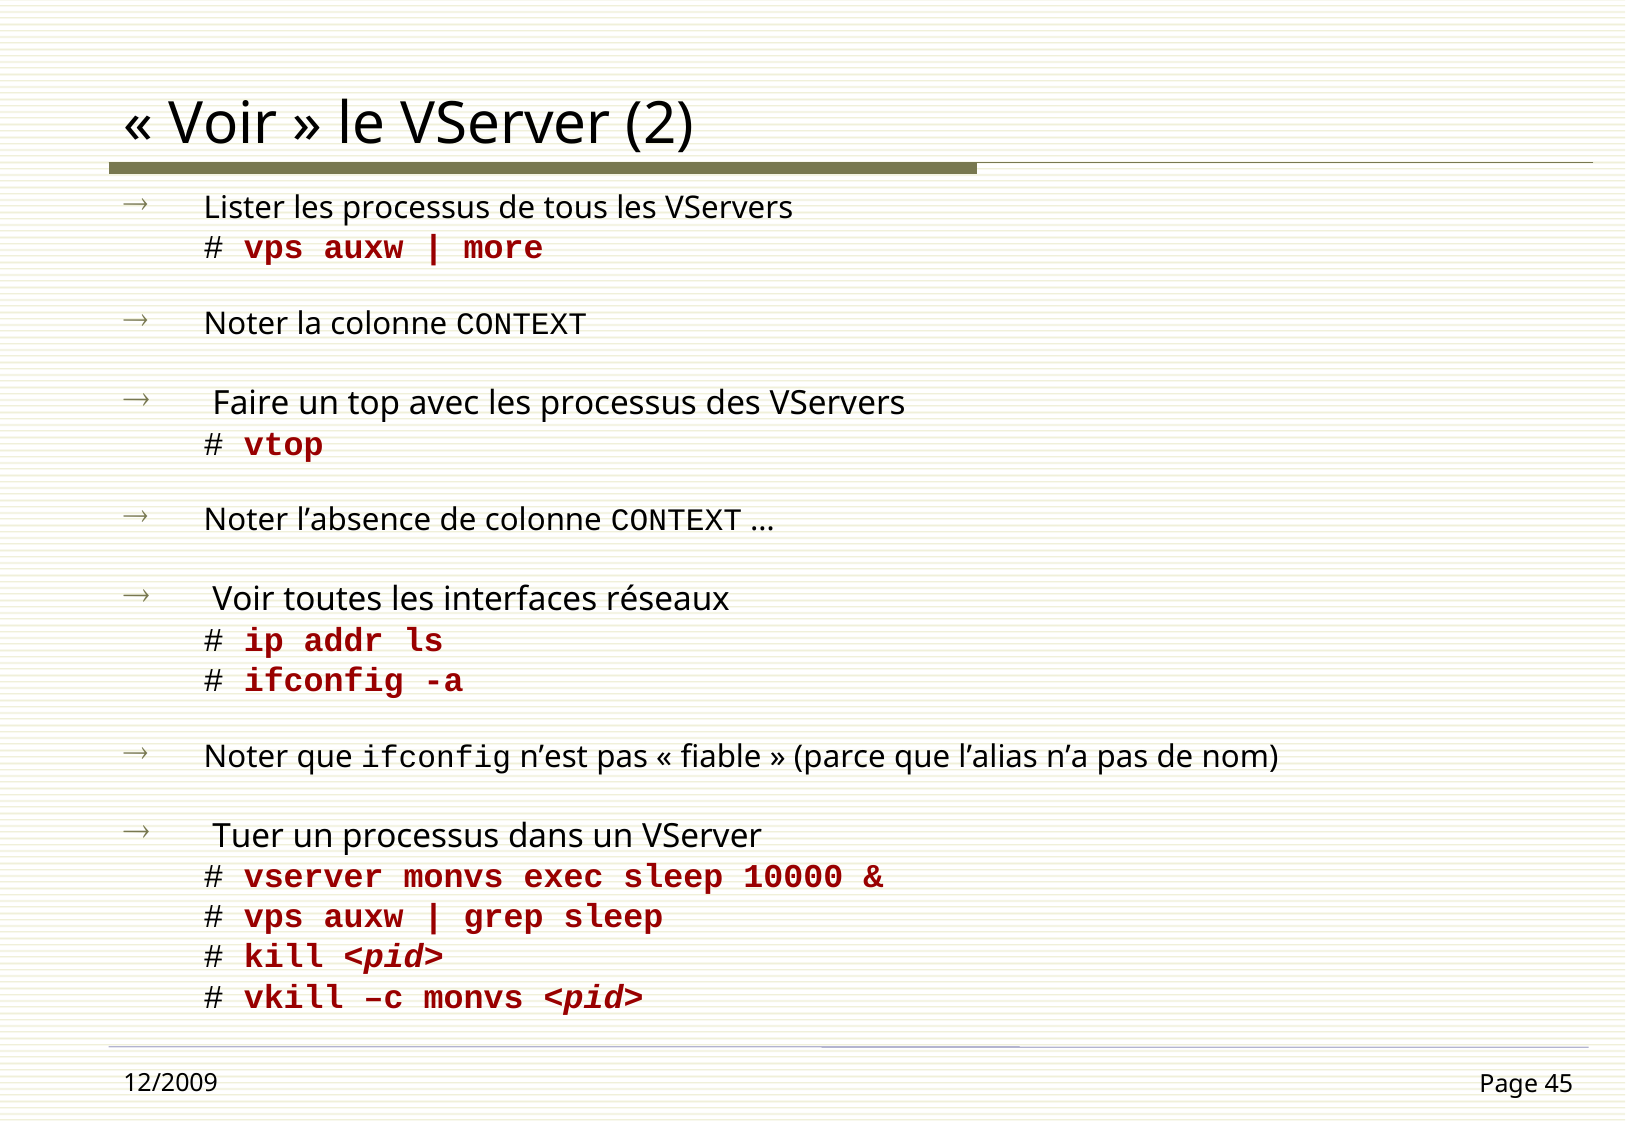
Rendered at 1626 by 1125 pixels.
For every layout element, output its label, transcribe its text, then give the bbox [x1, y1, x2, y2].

title « Voir » le VServer (2)‏ [108, 12, 1596, 163]
list Lister les processus de tous les VServers # vps auxw | more Noter la colonne CONTEXT Faire un top avec les processus des VServers # vtop Noter l’absence de colonne CONTEXT … Voir toutes les interfaces réseaux # ip addr ls # ifconfig -a Noter que ifconfig n’est pas « fiable » (parce que l’alias n’a pas de nom)‏ Tuer un processus dans un VServer # vserver monvs exec sleep 10000 & # vps auxw | grep sleep # kill <pid> # vkill –c monvs <pid> [108, 187, 1595, 1063]
picture [0, 0, 1626, 1125]
